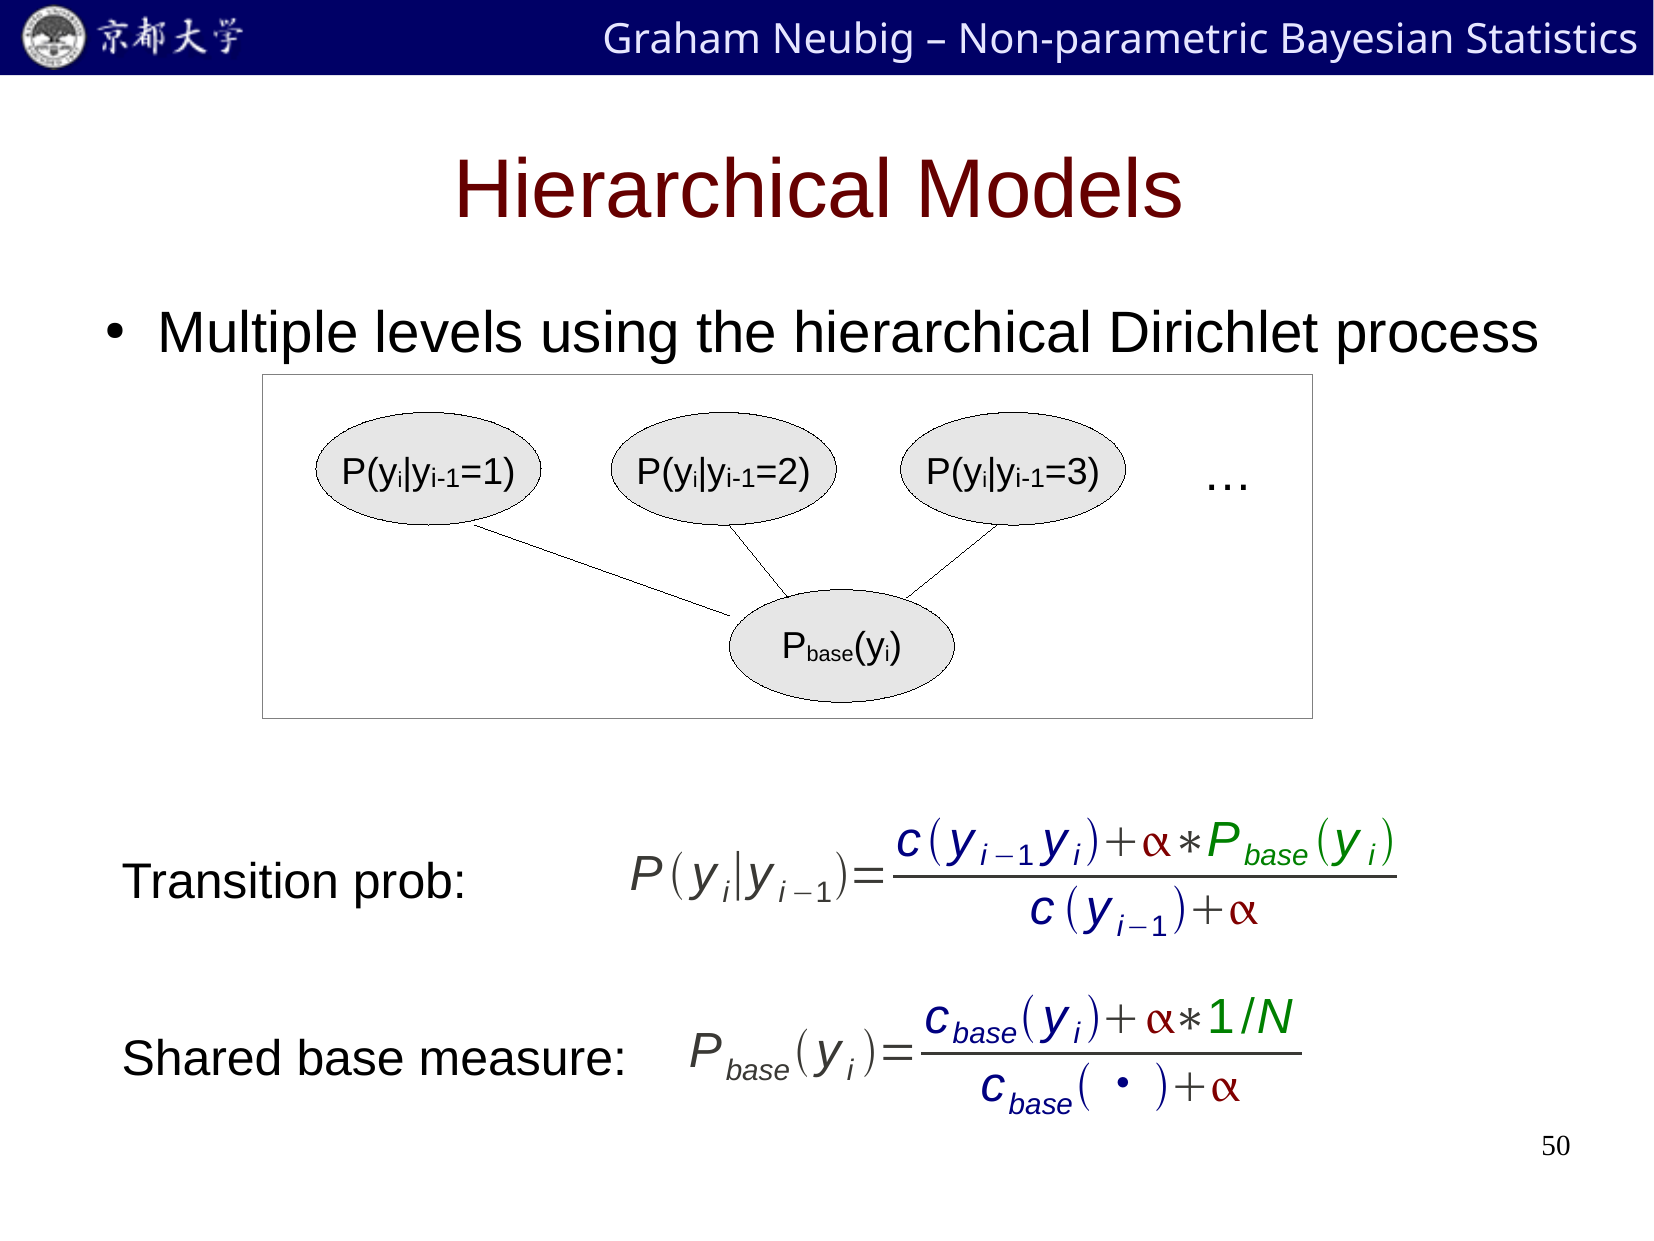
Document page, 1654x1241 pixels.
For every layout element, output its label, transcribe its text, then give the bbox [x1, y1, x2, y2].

list Multiple levels using the hierarchical Dirichlet process [86, 300, 1576, 1104]
chart [617, 810, 1412, 945]
picture [0, 0, 247, 70]
text_box P(yi|yi-1=2) [611, 412, 837, 526]
chart [676, 987, 1316, 1122]
text_box … [1187, 438, 1268, 507]
text_box Transition prob: [106, 845, 483, 917]
text_box P(yi|yi-1=3) [900, 412, 1126, 526]
text_box Pbase(yi) [729, 589, 955, 703]
text_box Shared base measure: [106, 1022, 643, 1094]
text_box P(yi|yi-1=1) [315, 412, 542, 526]
title Hierarchical Models [75, 100, 1564, 277]
